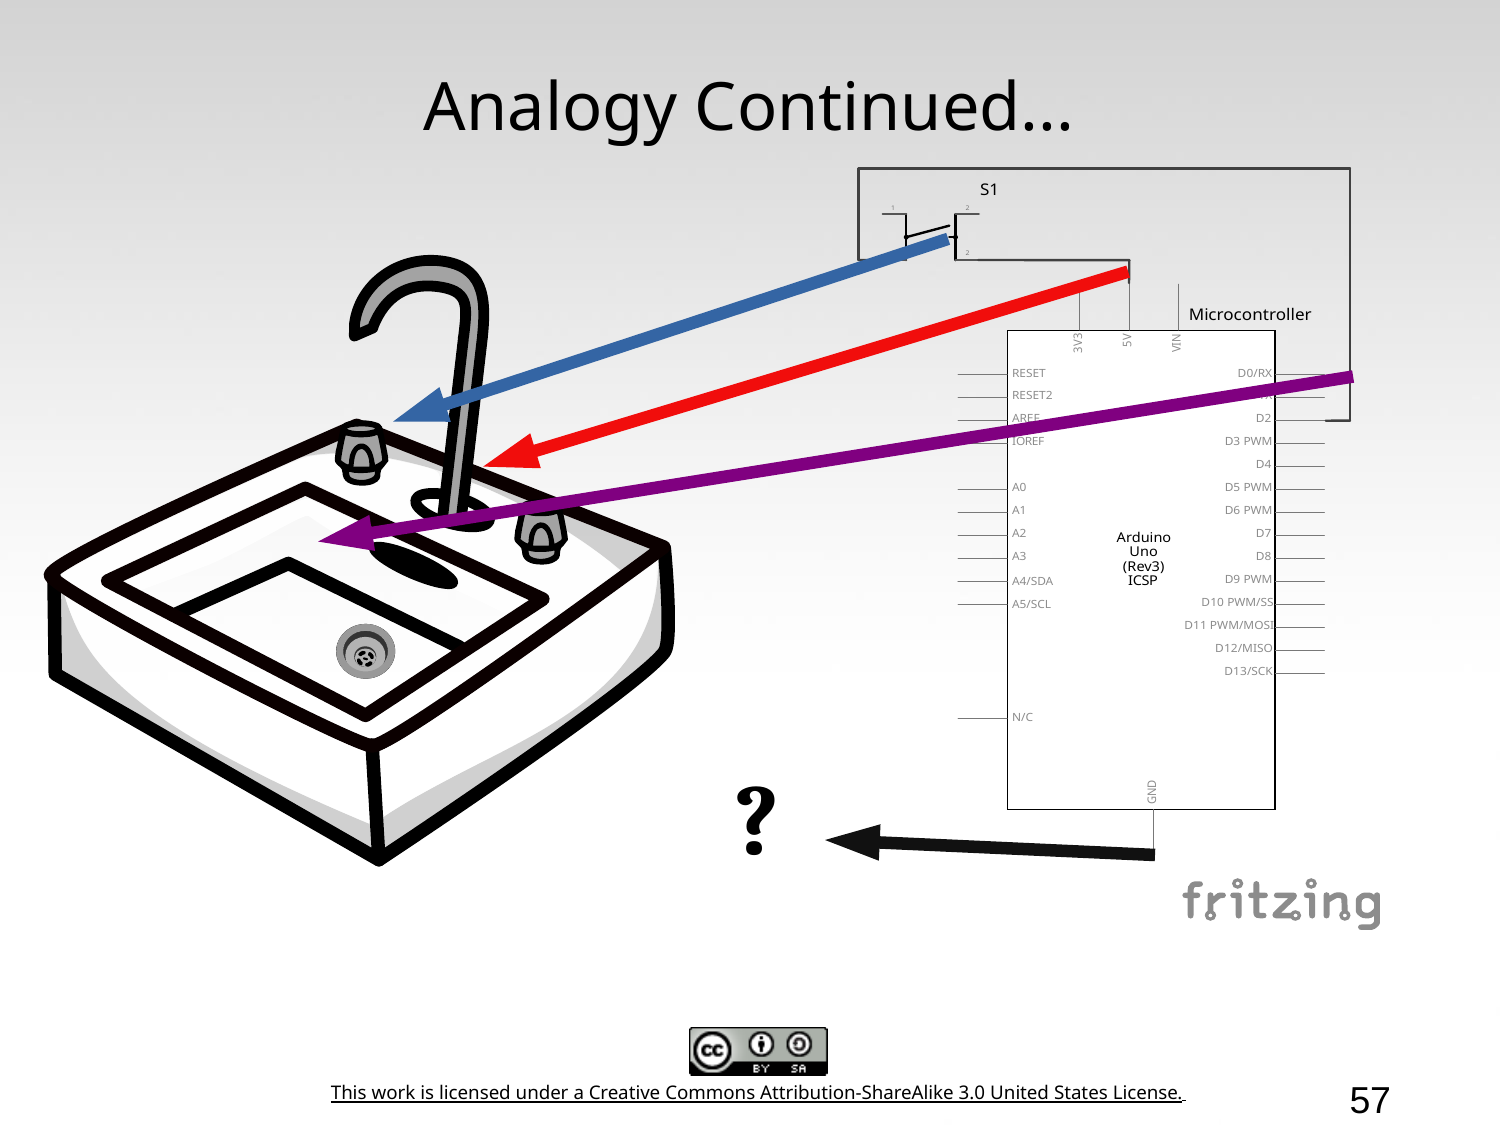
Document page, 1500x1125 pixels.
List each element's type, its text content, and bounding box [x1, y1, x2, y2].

title Analogy Continued... [112, 49, 1388, 238]
picture [0, 0, 1500, 1125]
text_box ? [720, 756, 796, 931]
